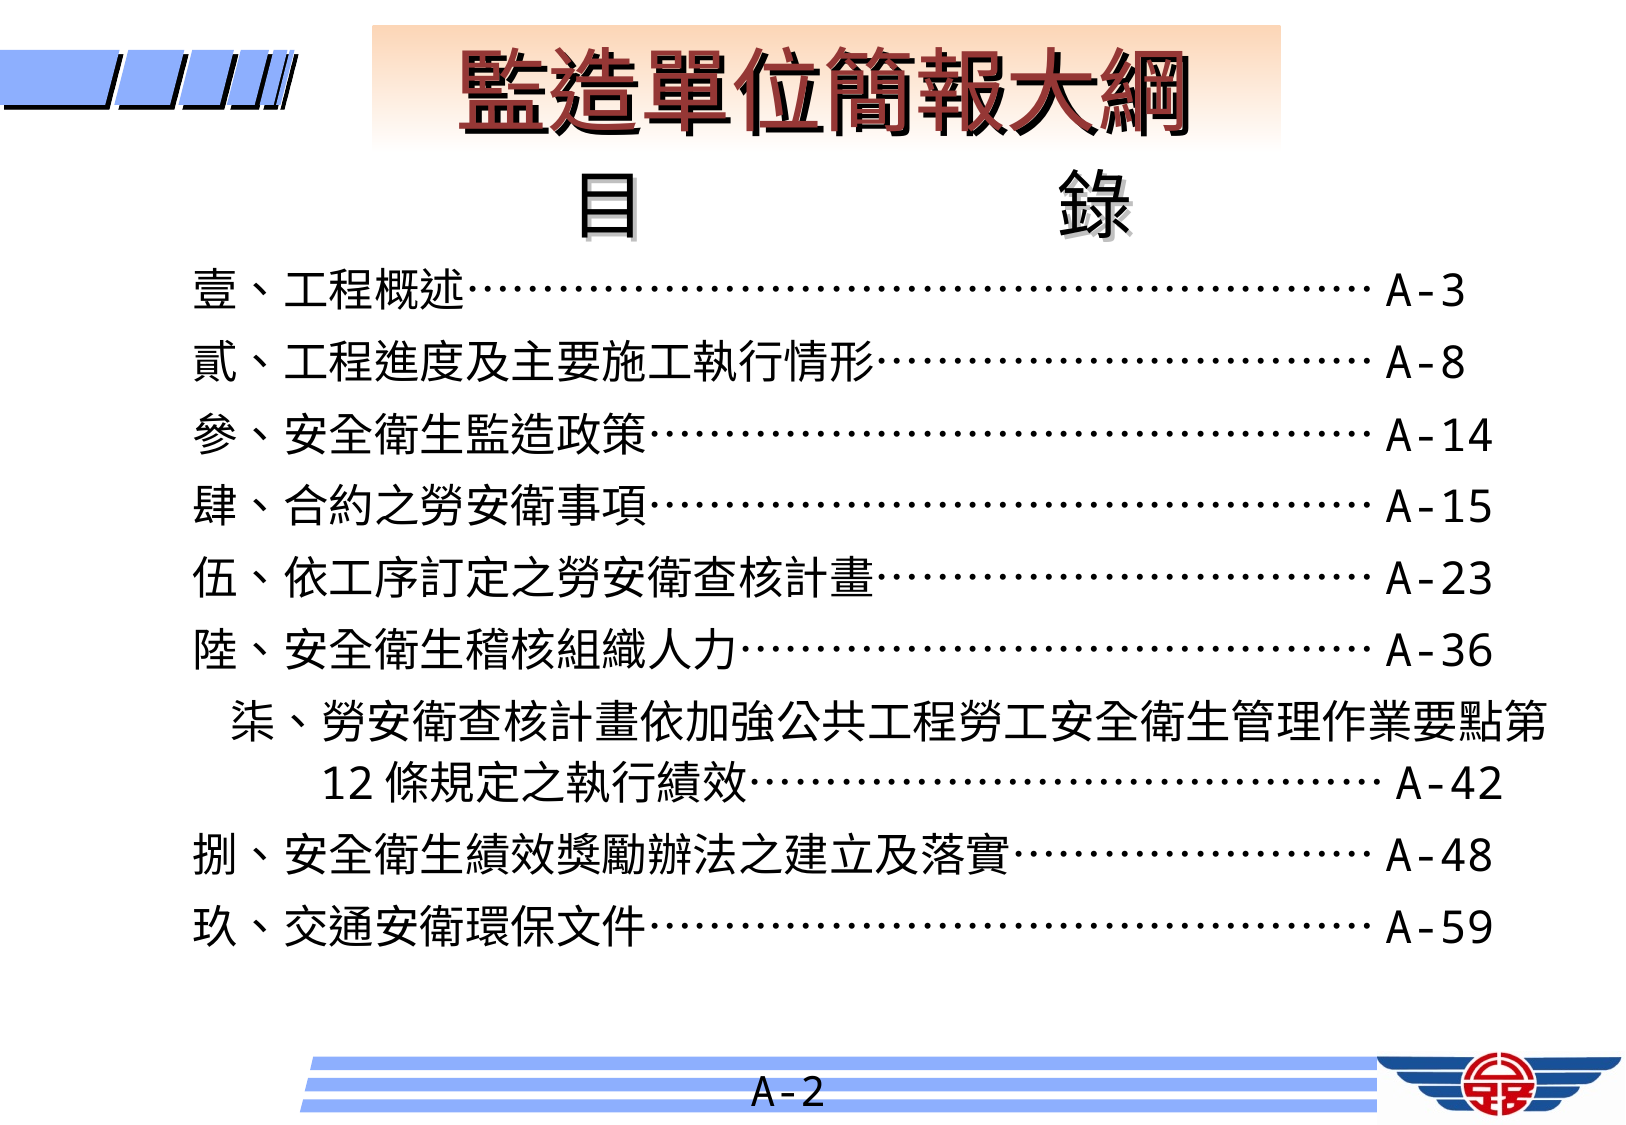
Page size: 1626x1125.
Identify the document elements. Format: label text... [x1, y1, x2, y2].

list 壹、工程概述……………………………………………………A-3 貳、工程進度及主要施工執行情形……………………………A-8 參、安全衛生監造政策…………………………………………A-14 肆、合約之勞安衛事項…………………………………………A-15 伍、依工序訂定之勞安衛查核計畫……………………………A-23 陸、安全衛生稽核組織人力……………………………………A-36 柒、勞安衛查核計畫依加強公共工程勞工安全衛生管理作業要點第12條規定之執行績效……………………………………A-42 捌、安全衛生績效獎勵辦法之建立及落實……………………A-48 玖、交通安衛環保文件…………………………………………A-59 [126, 247, 1581, 1077]
text_box 監造單位簡報大綱 [372, 25, 1281, 153]
title 目 錄 [440, 153, 1192, 247]
